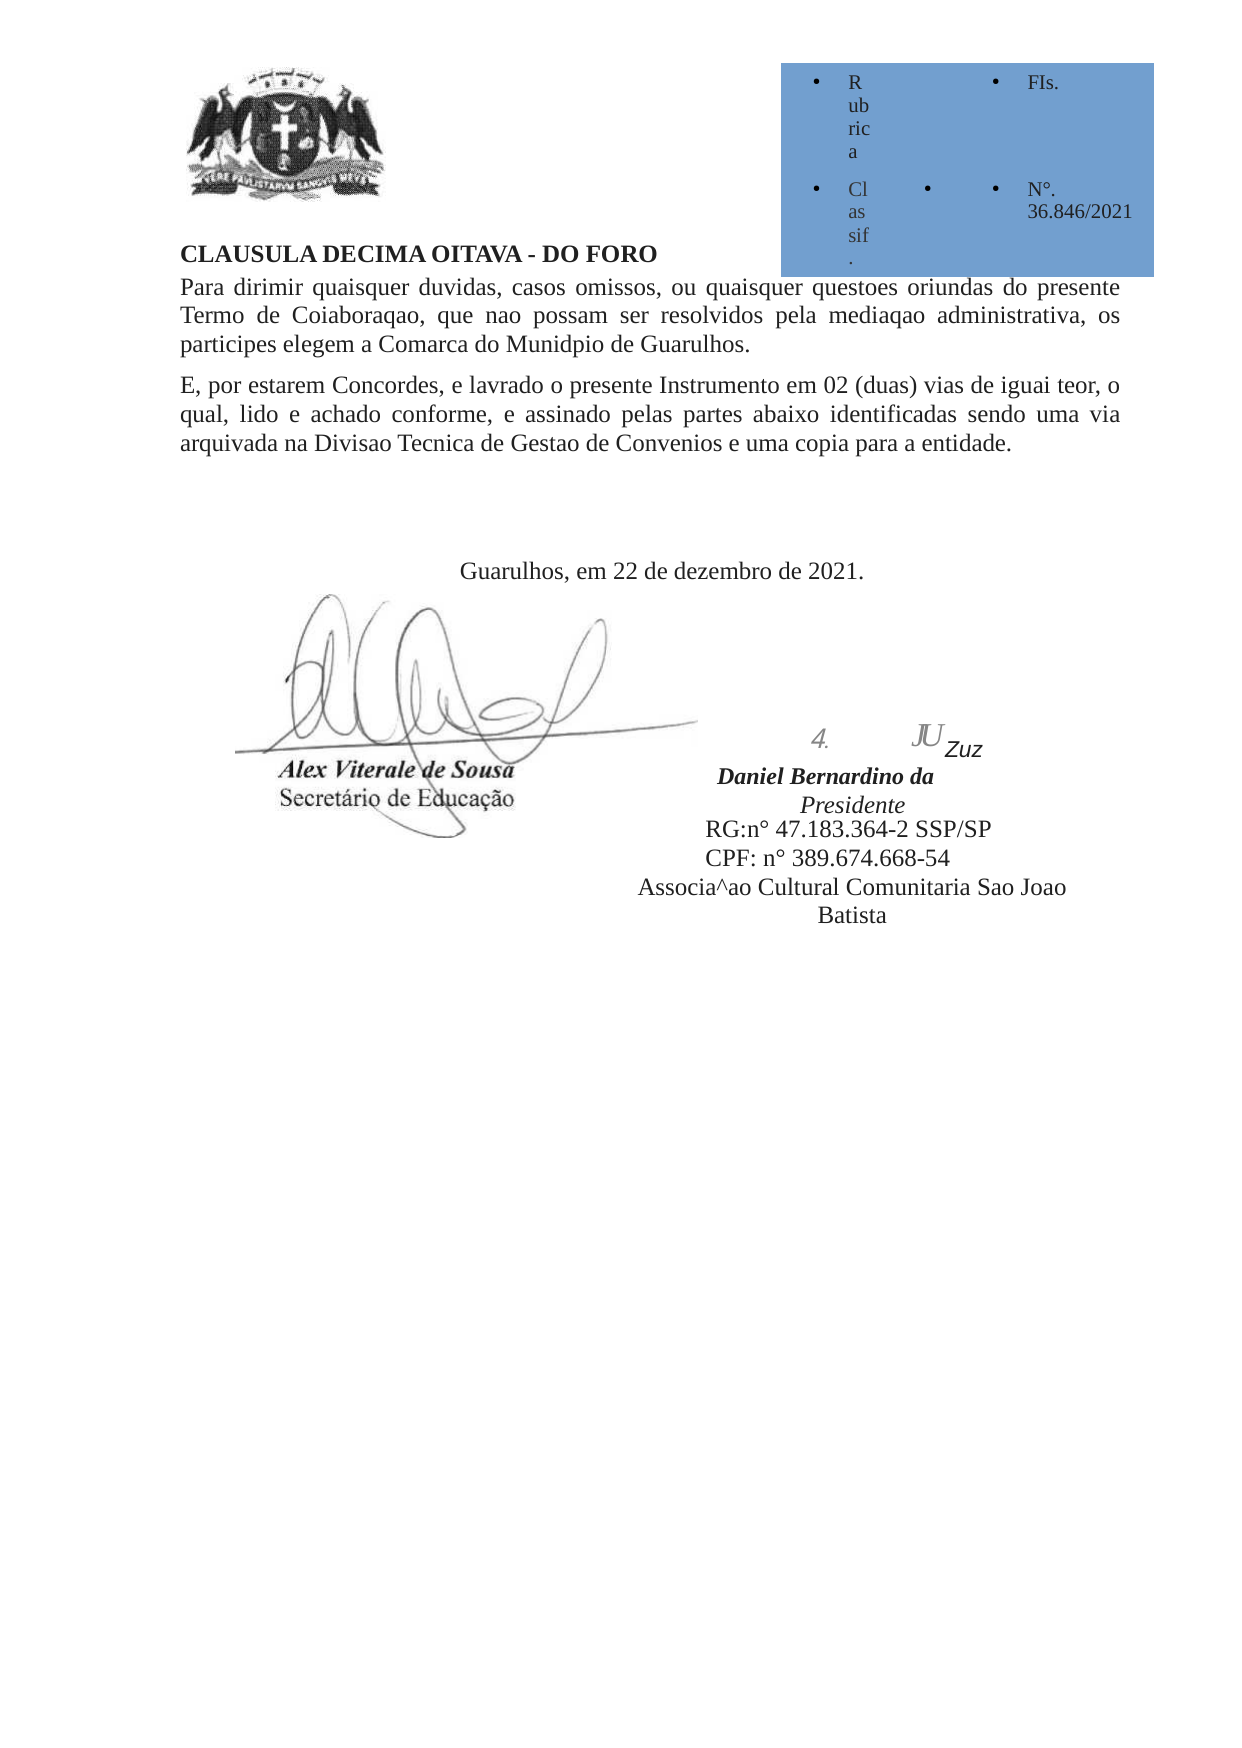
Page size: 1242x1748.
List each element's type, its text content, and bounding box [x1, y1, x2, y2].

text_box CLAUSULA DECIMA OITAVA - DO FORO Para dirimir quaisquer duvidas, casos omissos, ou quaisquer questoes oriundas do presente Termo de Coiaboraqao, que nao possam ser resolvidos pela mediaqao administrativa, os participes elegem a Comarca do Munidpio de Guarulhos. E, por estarem Concordes, e lavrado o presente Instrumento em 02 (duas) vias de iguai teor, o qual, lido e achado conforme, e assinado pelas partes abaixo identificadas sendo uma via arquivada na Divisao Tecnica de Gestao de Convenios e uma copia para a entidade. [180, 237, 1148, 470]
table_header FIs. [954, 63, 1154, 170]
picture [235, 594, 698, 838]
text_box 4. [809, 722, 836, 743]
text_box 4. [814, 732, 822, 742]
picture [186, 67, 386, 202]
text_box RG:n° 47.183.364-2 SSP/SP CPF: n° 389.674.668-54 [705, 814, 1001, 867]
text_box Associa^ao Cultural Comunitaria Sao Joao Batista [634, 872, 1070, 924]
text_box jU [911, 713, 958, 750]
text_box Daniel Bernardino da [717, 760, 944, 779]
table_cell N°. 36.846/2021 [954, 170, 1154, 277]
table_header [886, 63, 954, 170]
text_box Zuz [945, 735, 997, 782]
table_header Rubrica [781, 63, 886, 170]
text_box Presidente [800, 789, 906, 806]
table_cell Classif. [781, 170, 886, 237]
table_cell PA [886, 170, 954, 237]
text_box Guarulhos, em 22 de dezembro de 2021. [457, 555, 868, 583]
